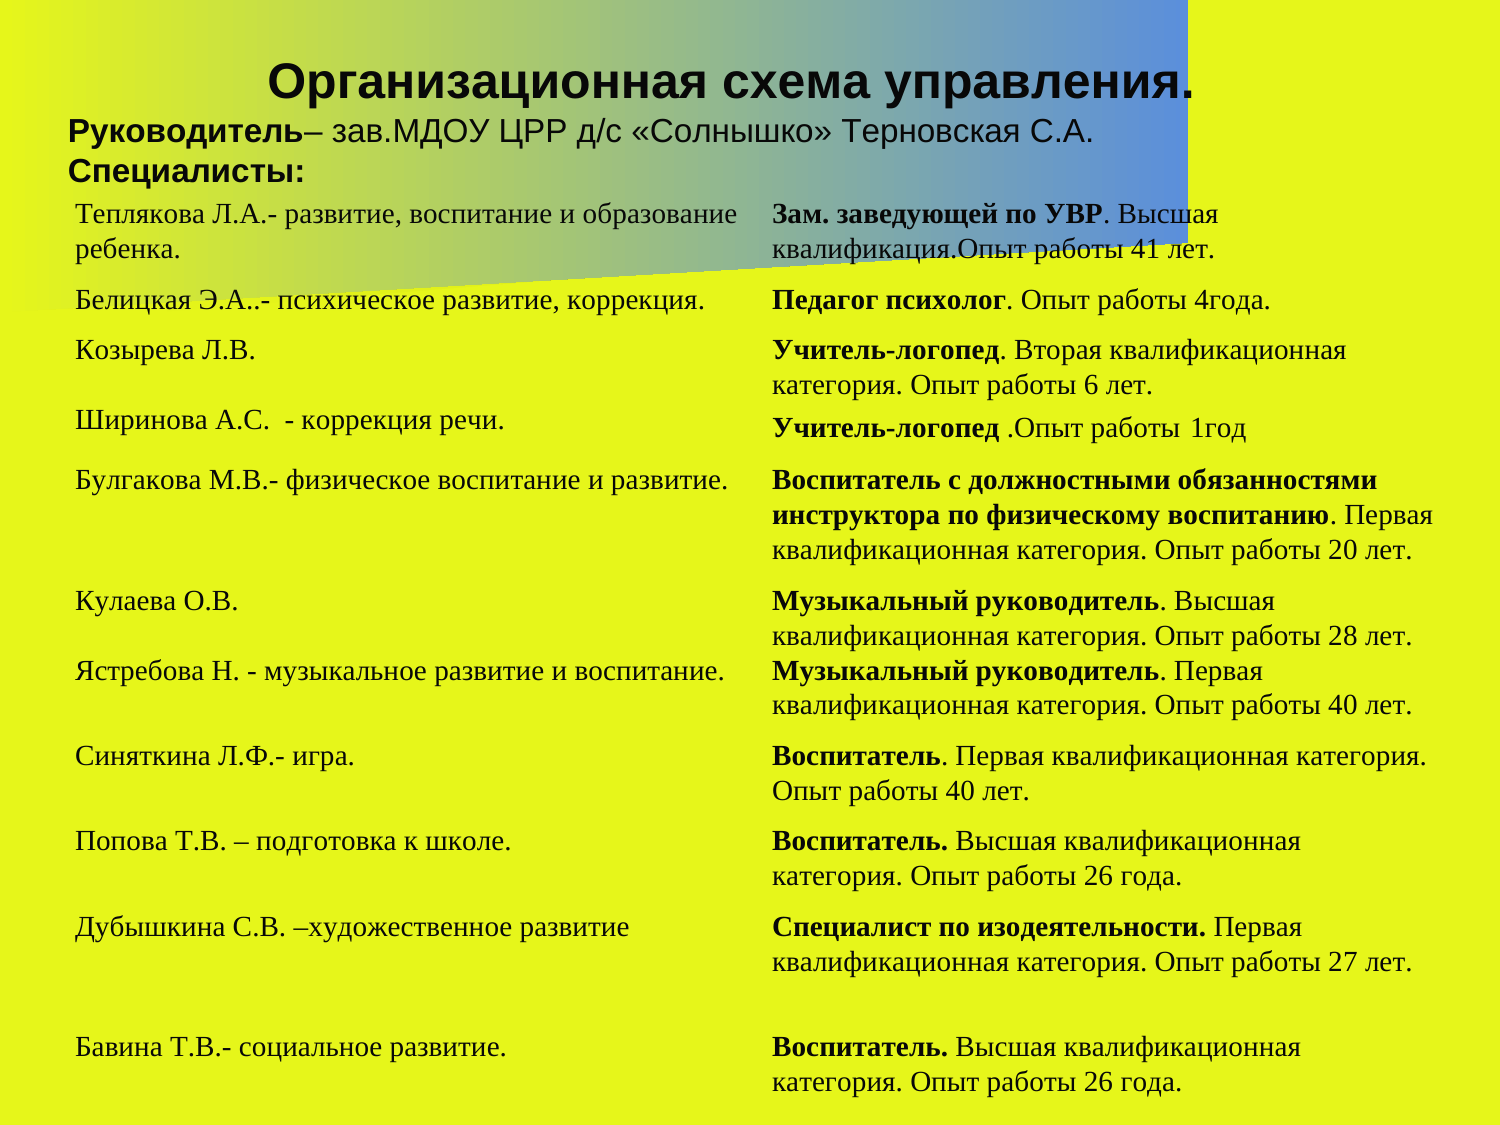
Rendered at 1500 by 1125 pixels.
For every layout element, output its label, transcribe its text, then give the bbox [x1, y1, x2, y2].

table_cell Попова Т.В. – подготовка к школе. [60, 814, 757, 899]
table_cell Воспитатель. Первая квалификационная категория. Опыт работы 40 лет. [757, 729, 1454, 814]
table_cell Бавина Т.В.- социальное развитие. [60, 1020, 757, 1105]
table_cell Белицкая Э.А..- психическое развитие, коррекция. [60, 272, 757, 323]
table_cell Синяткина Л.Ф.- игра. [60, 729, 757, 814]
table_cell Воспитатель. Высшая квалификационная категория. Опыт работы 26 года. [757, 1020, 1454, 1105]
table_cell Дубышкина С.В. –художественное развитие [60, 899, 757, 1020]
table_cell Специалист по изодеятельности. Первая квалификационная категория. Опыт работы 27 лет. [757, 899, 1454, 1020]
table_cell Кулаева О.В. Ястребова Н. - музыкальное развитие и воспитание. [60, 573, 757, 729]
text_box Организационная схема управления. Руководитель– зав.МДОУ ЦРР д/с «Солнышко» Терновская С.А. Специалисты: [53, 41, 1388, 197]
table_cell Учитель-логопед. Вторая квалификационная категория. Опыт работы 6 лет. Учитель-логопед .Опыт работы 1год [757, 323, 1454, 453]
table_cell Музыкальный руководитель. Высшая квалификационная категория. Опыт работы 28 лет. Музыкальный руководитель. Первая квалификационная категория. Опыт работы 40 лет. [757, 573, 1454, 729]
table_cell Воспитатель. Высшая квалификационная категория. Опыт работы 26 года. [757, 814, 1454, 899]
table_header Теплякова Л.А.- развитие, воспитание и образование ребенка. [60, 187, 757, 272]
table_header Зам. заведующей по УВР. Высшая квалификация.Опыт работы 41 лет. [757, 187, 1454, 272]
table_cell Воспитатель с должностными обязанностями инструктора по физическому воспитанию. Первая квалификационная категория. Опыт работы 20 лет. [757, 453, 1454, 573]
table_cell Булгакова М.В.- физическое воспитание и развитие. [60, 453, 757, 573]
table_cell Педагог психолог. Опыт работы 4года. [757, 272, 1454, 323]
table_cell Козырева Л.В. Ширинова А.С. - коррекция речи. [60, 323, 757, 453]
